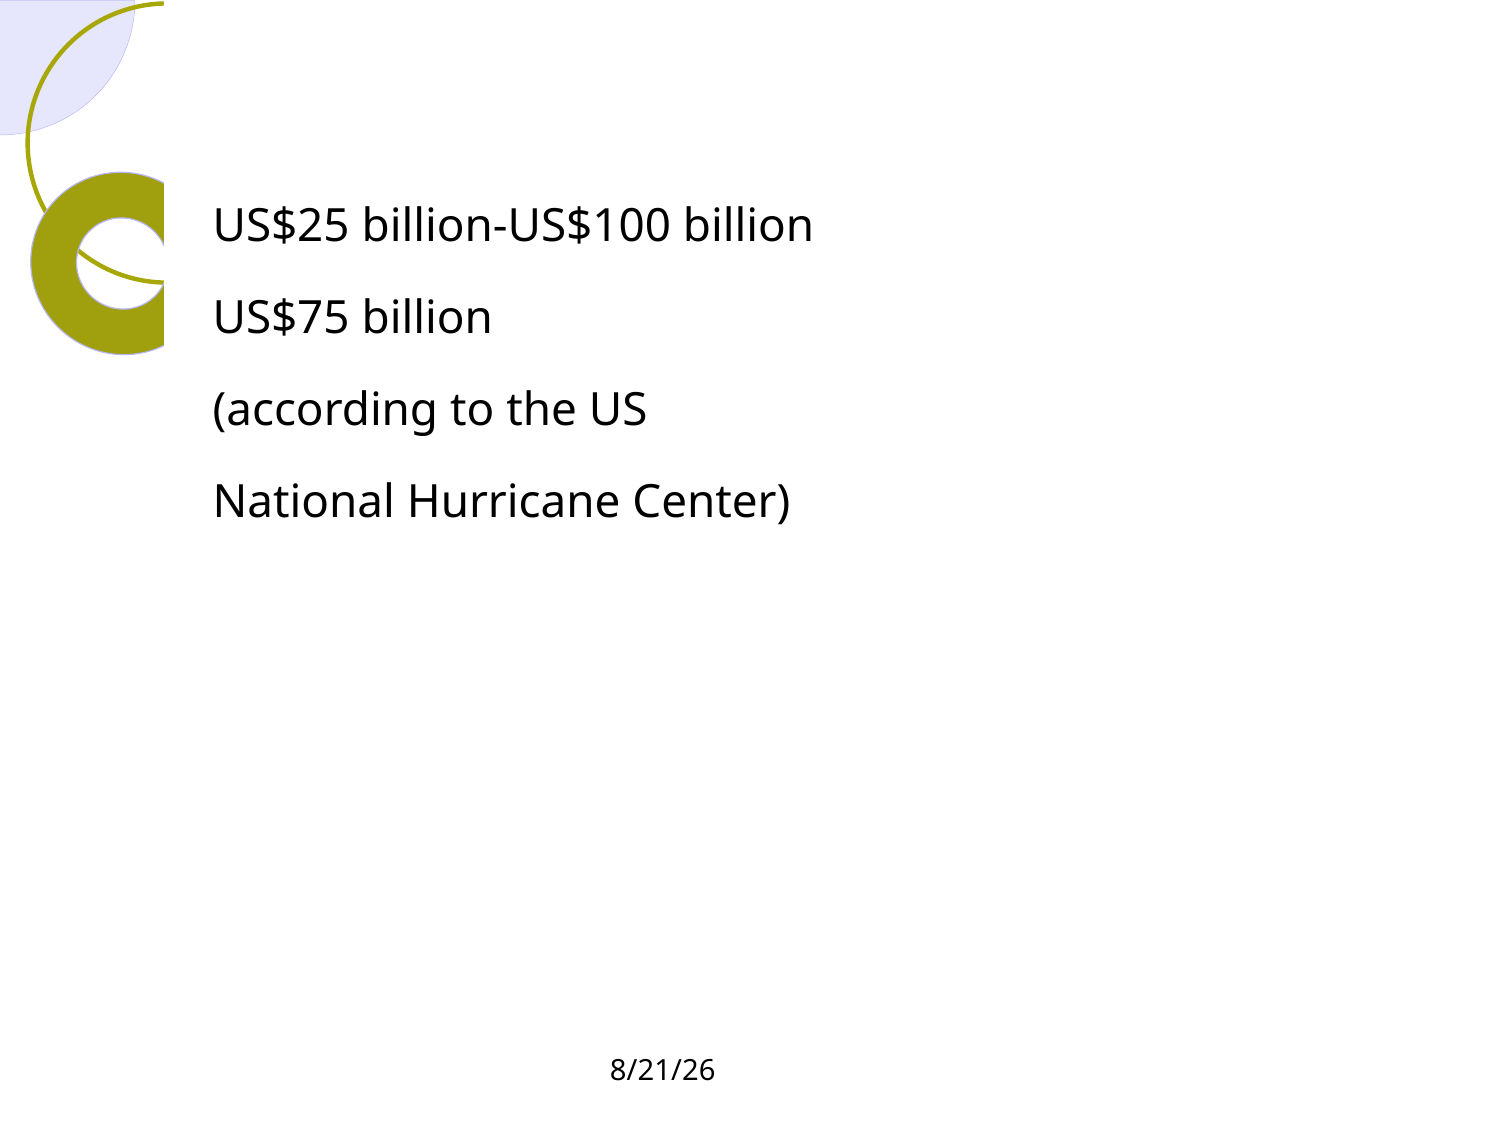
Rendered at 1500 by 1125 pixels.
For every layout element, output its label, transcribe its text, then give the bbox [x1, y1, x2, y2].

list US$25 billion-US$100 billion US$75 billion (according to the US National Hurricane Center) [184, 177, 1034, 542]
